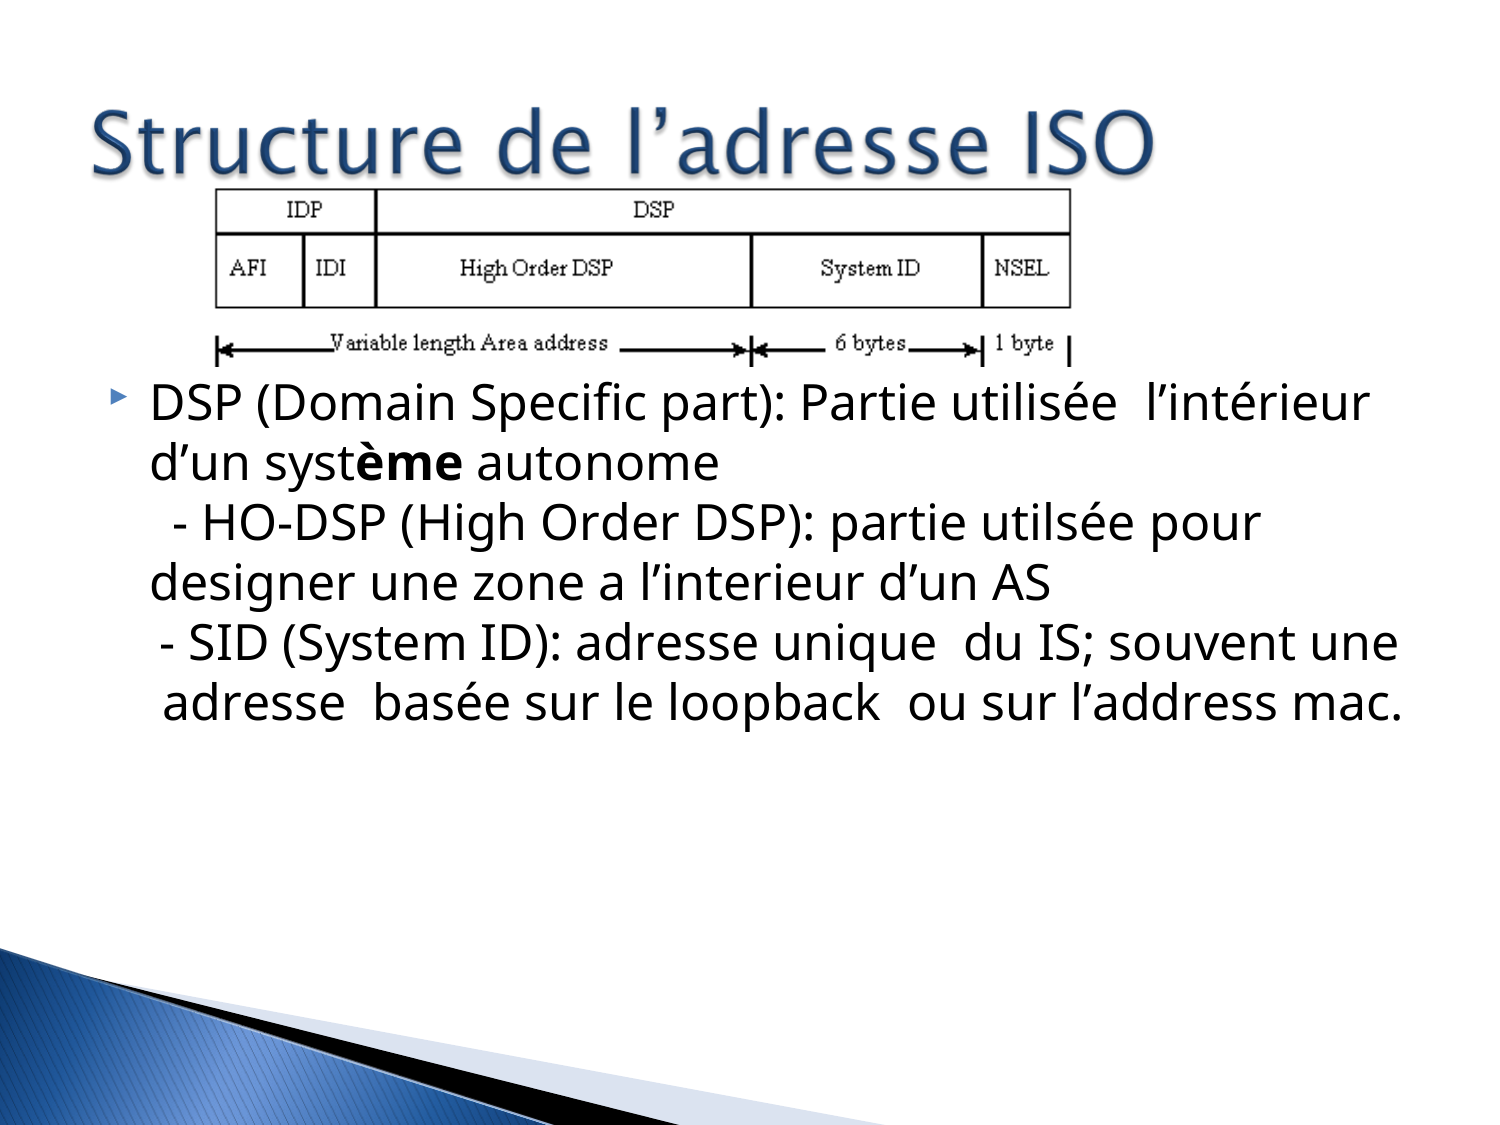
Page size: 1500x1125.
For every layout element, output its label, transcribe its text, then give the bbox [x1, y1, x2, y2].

text_box [75, 45, 1426, 234]
picture [0, 947, 559, 1125]
picture [212, 187, 1075, 367]
list DSP (Domain Specific part): Partie utilisée l’intérieur d’un système autonome - HO-DSP (High Order DSP): partie utilsée pour designer une zone a l’interieur d’un AS - SID (System ID): adresse unique du IS; souvent une adresse basée sur le loopback ou sur l’address mac. [75, 242, 1426, 986]
